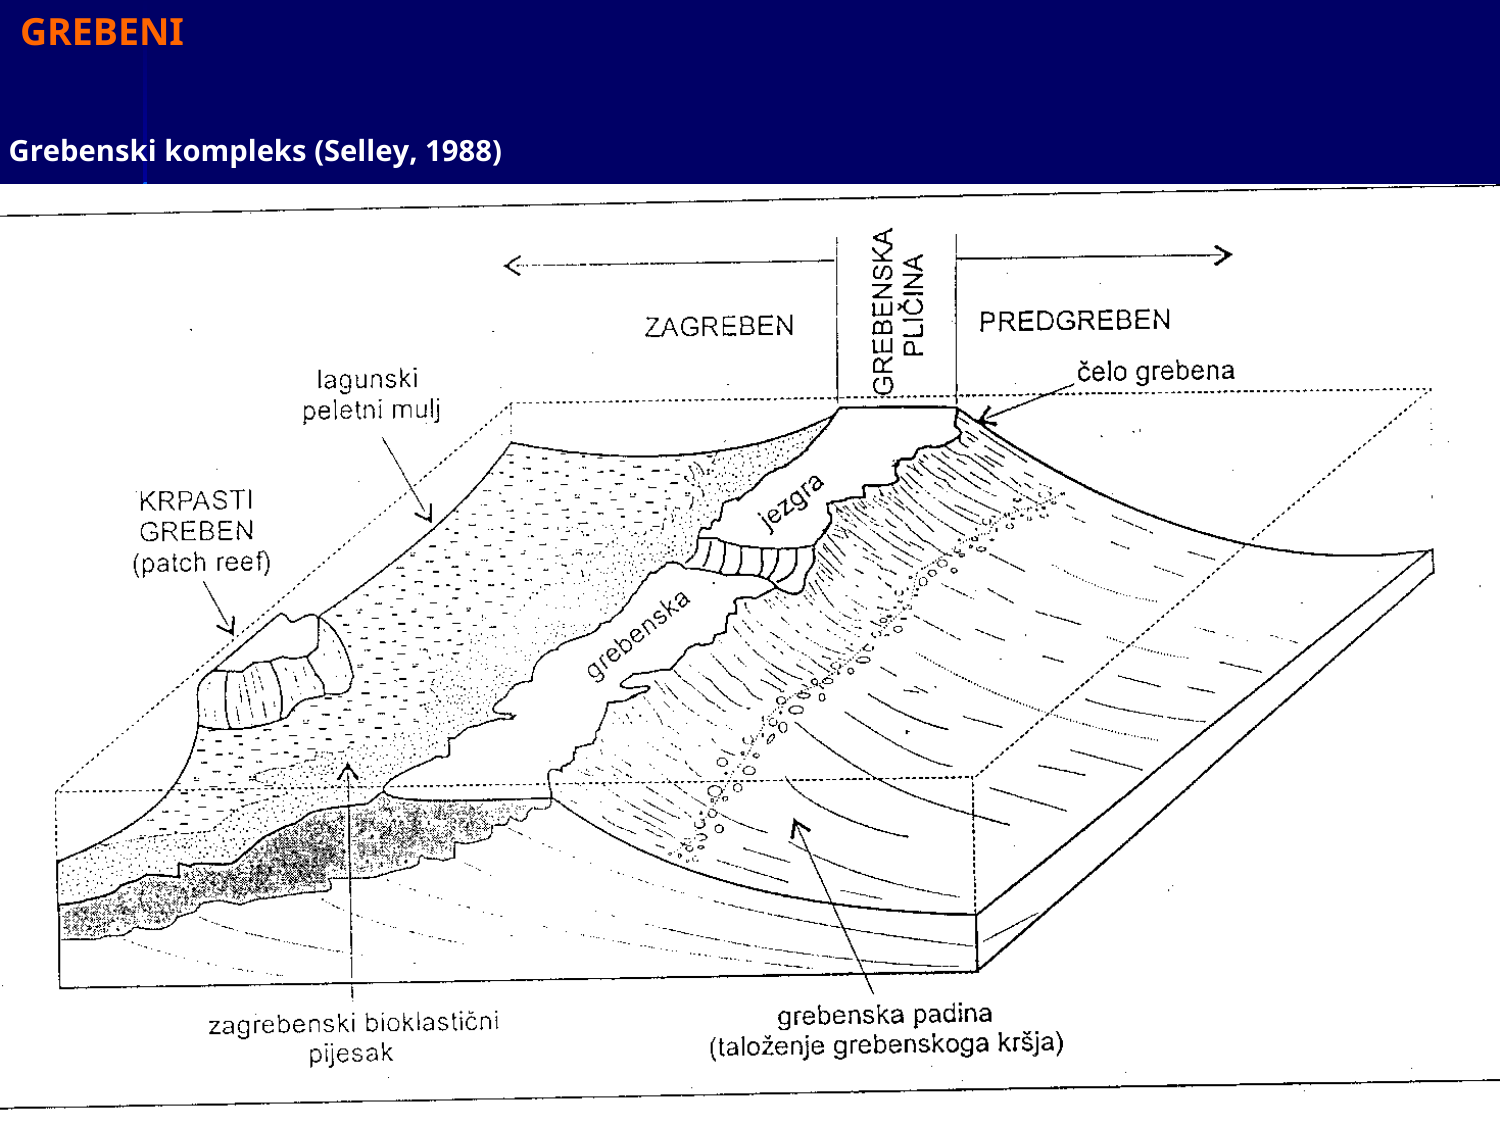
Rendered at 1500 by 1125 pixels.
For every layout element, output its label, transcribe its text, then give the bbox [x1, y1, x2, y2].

text_box GREBENI [5, 0, 200, 61]
text_box Grebenski kompleks (Selley, 1988) [0, 124, 518, 175]
picture [0, 184, 1500, 1125]
